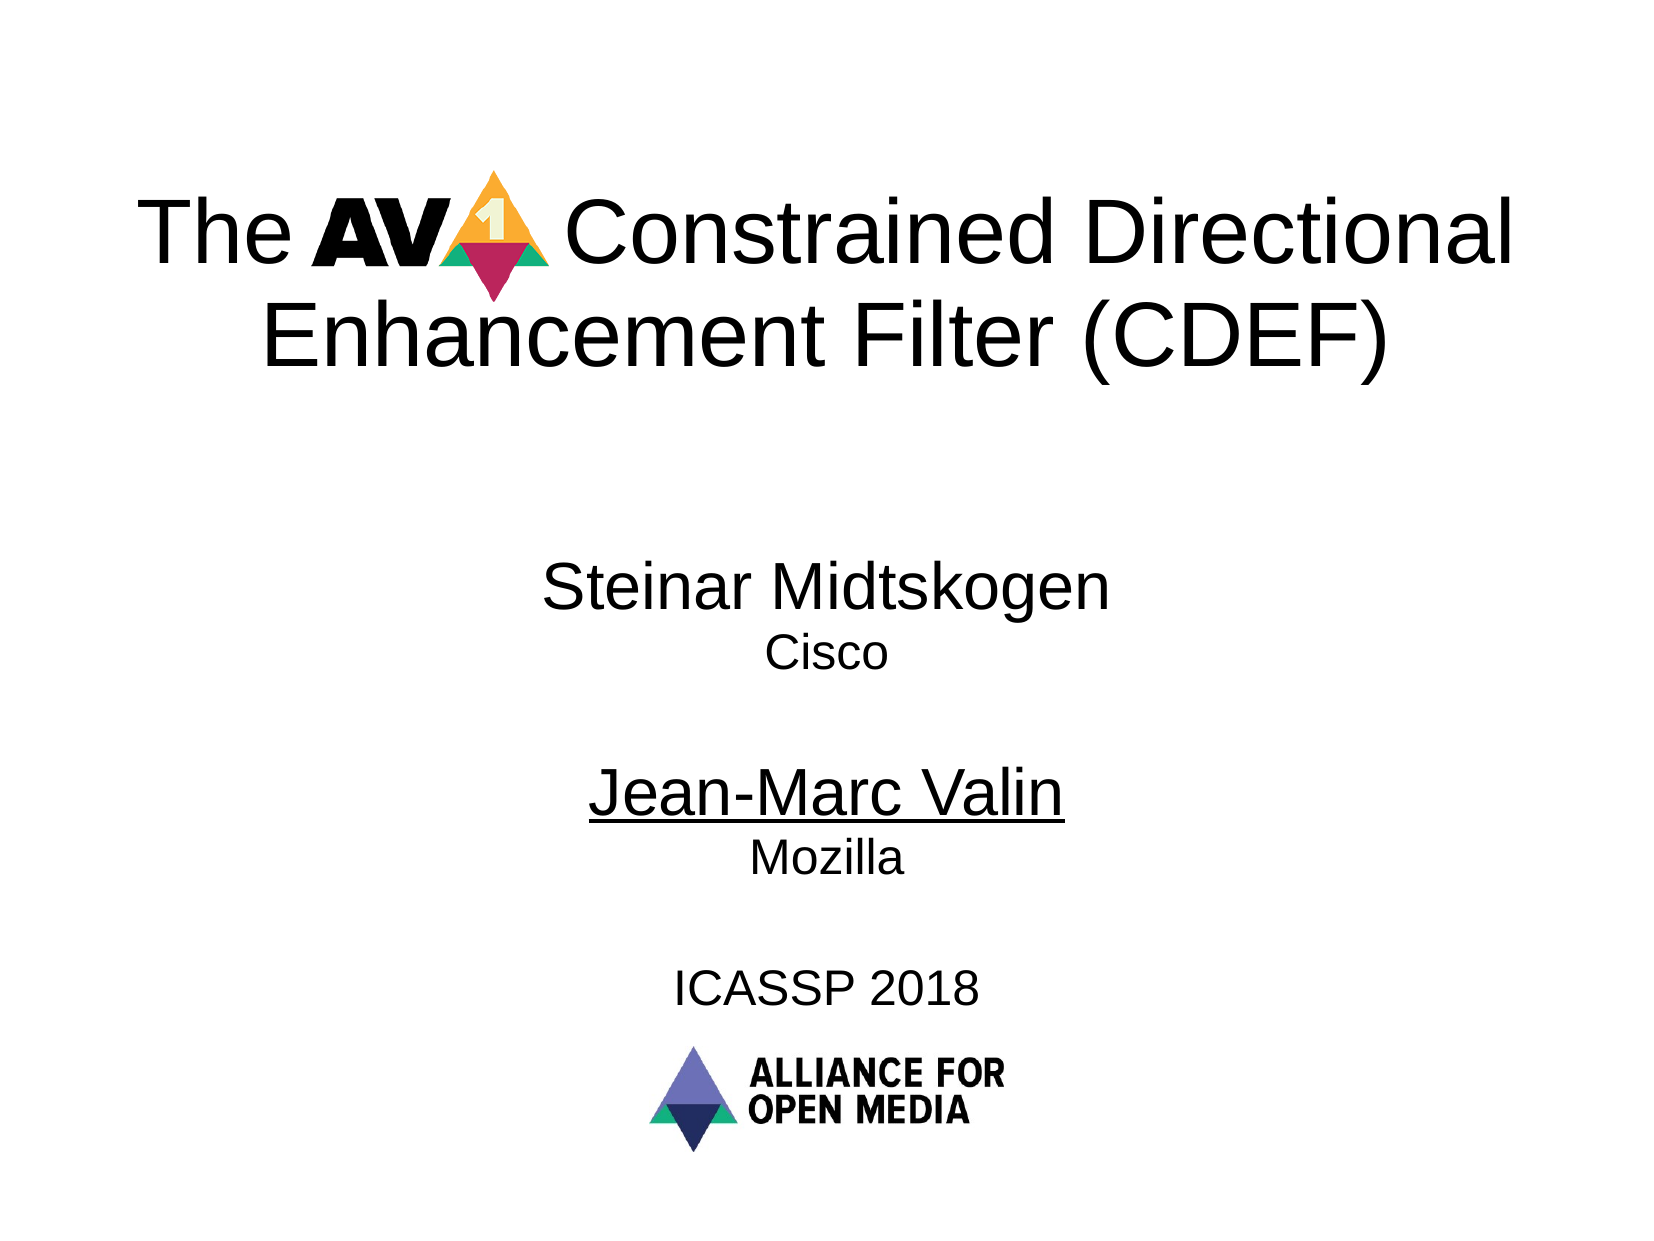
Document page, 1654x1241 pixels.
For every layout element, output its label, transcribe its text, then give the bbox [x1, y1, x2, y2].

subtitle Steinar Midtskogen Cisco Jean-Marc Valin Mozilla ICASSP 2018 [82, 549, 1571, 1016]
title The AV1 Constrained Directional Enhancement Filter (CDEF) [82, 180, 1571, 388]
picture [649, 1046, 1004, 1152]
picture [311, 170, 549, 303]
